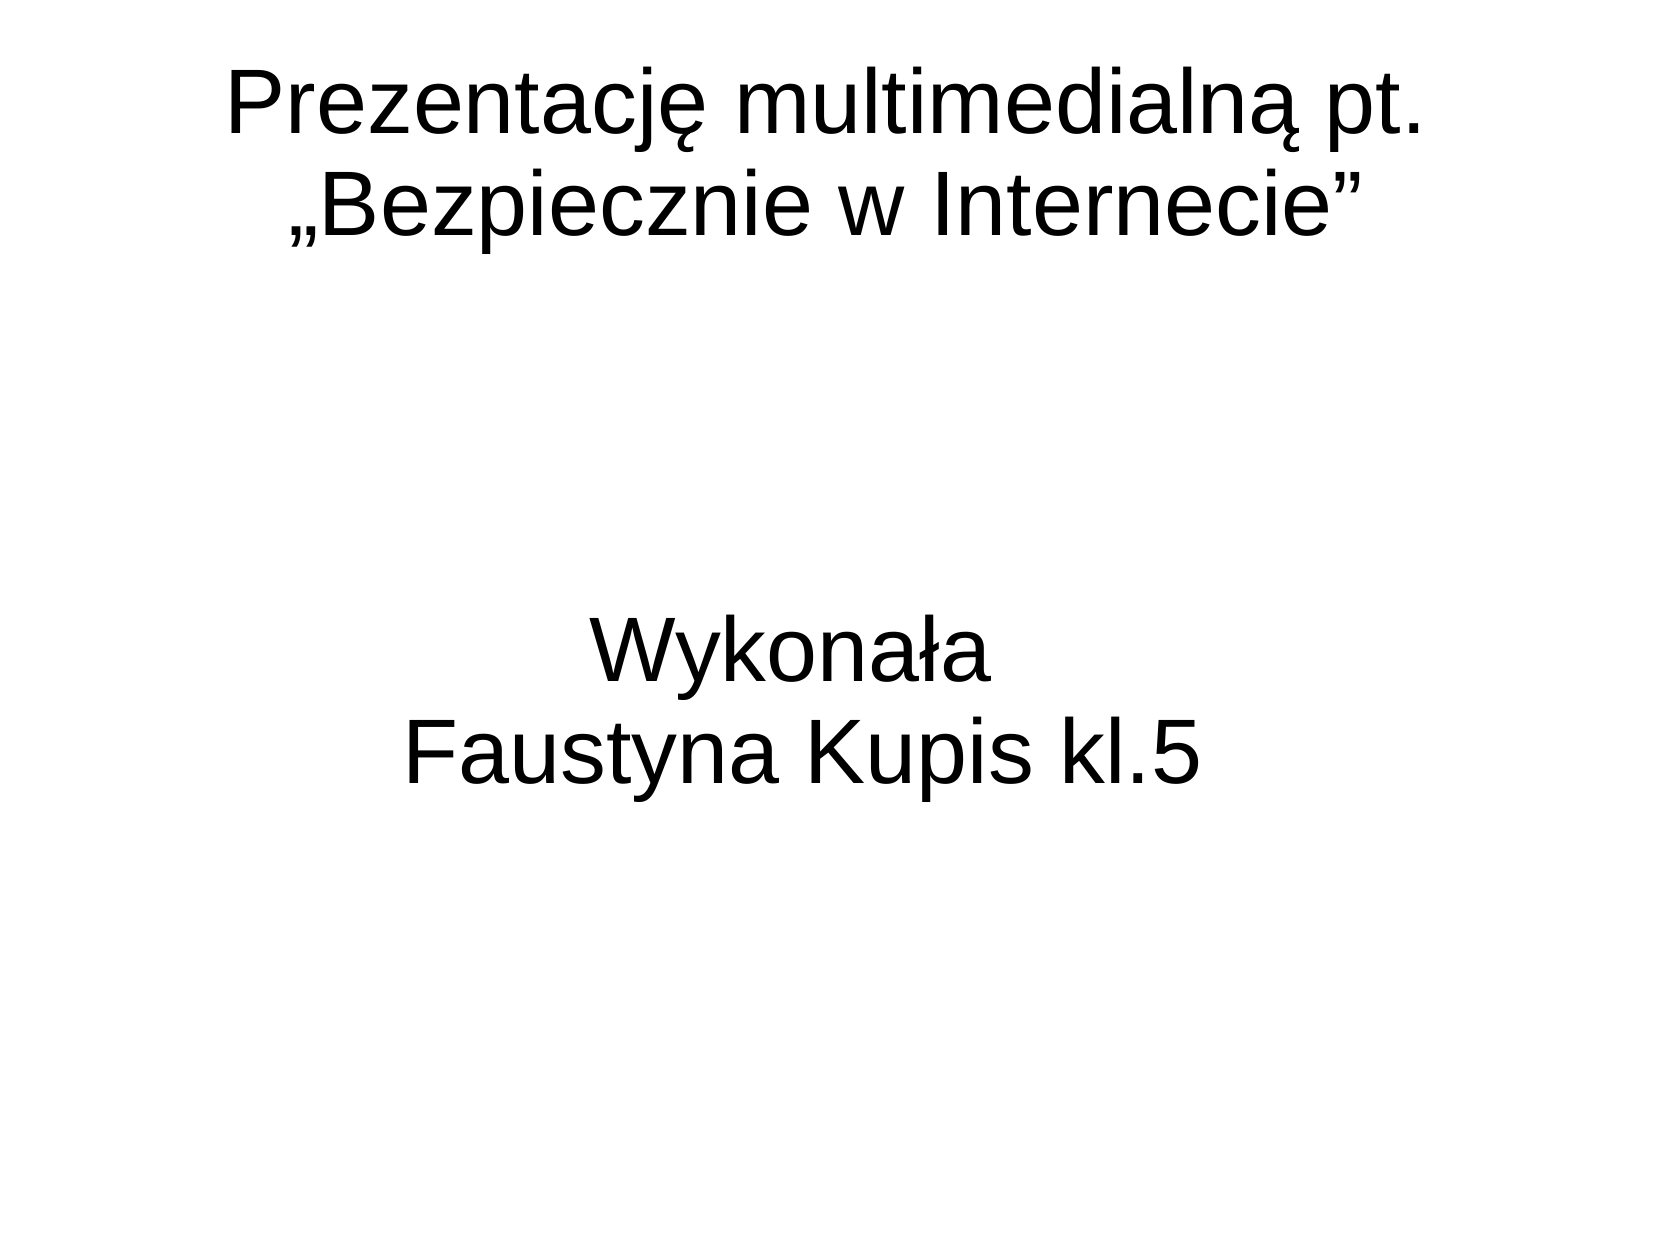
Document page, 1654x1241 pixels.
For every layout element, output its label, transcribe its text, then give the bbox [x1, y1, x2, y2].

title Prezentację multimedialną pt. „Bezpiecznie w Internecie” [82, 49, 1571, 257]
subtitle Wykonała Faustyna Kupis kl.5 [59, 291, 1548, 1111]
